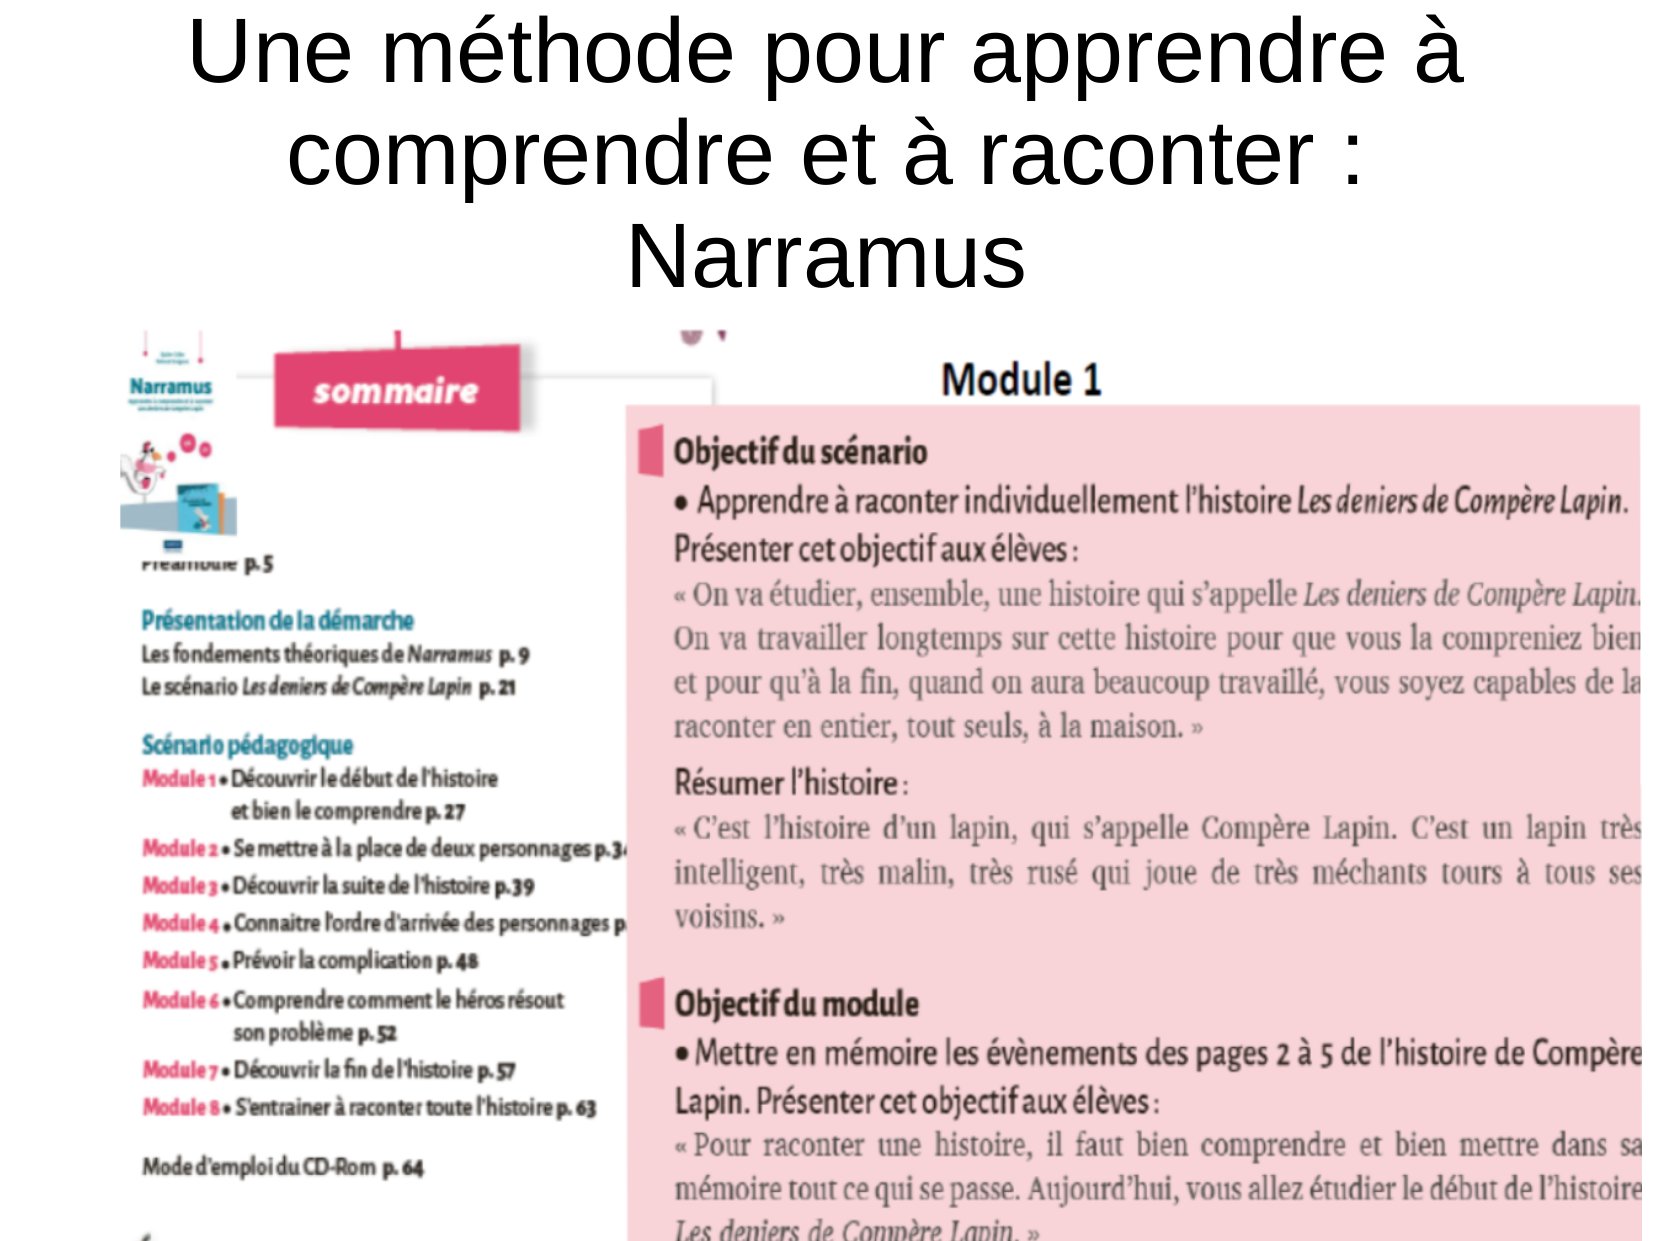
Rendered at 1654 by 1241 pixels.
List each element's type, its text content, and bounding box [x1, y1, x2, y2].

title Une méthode pour apprendre à comprendre et à raconter : Narramus [82, 0, 1571, 307]
picture [119, 307, 1642, 1241]
